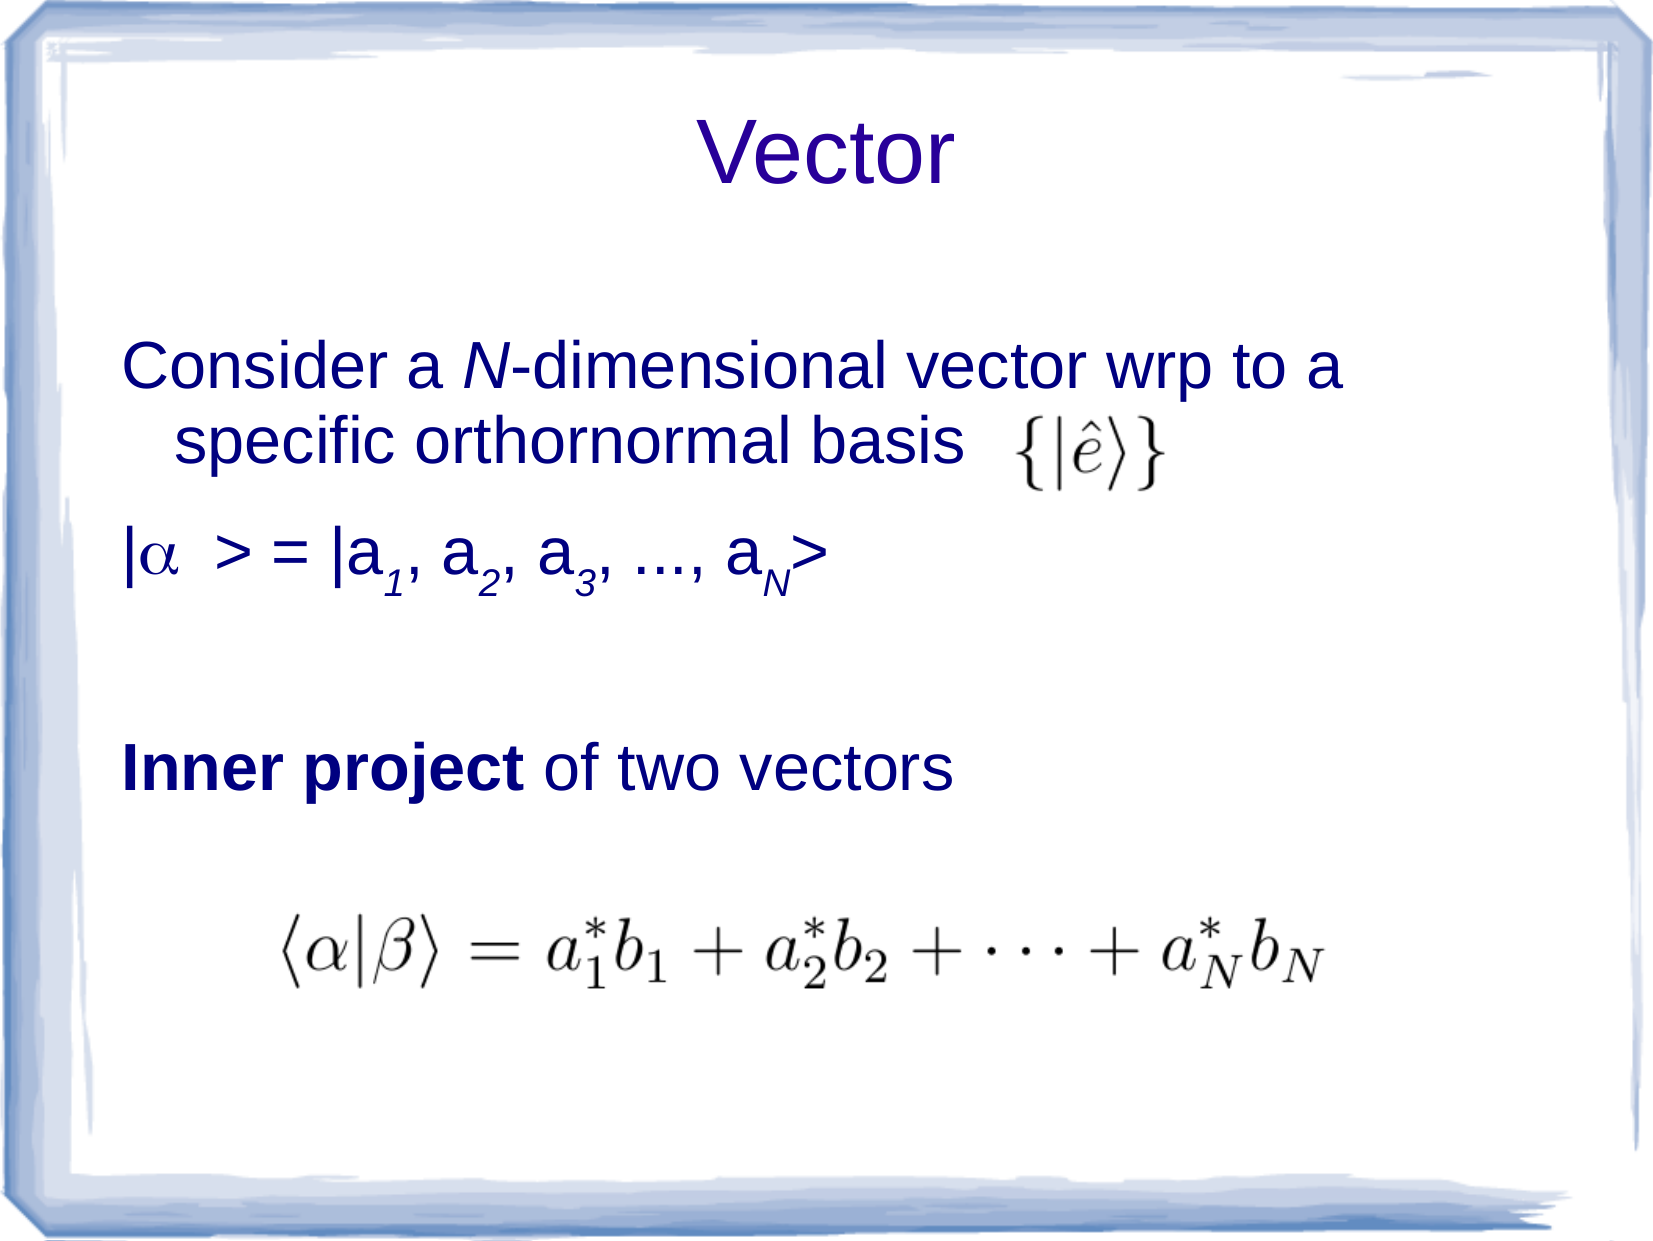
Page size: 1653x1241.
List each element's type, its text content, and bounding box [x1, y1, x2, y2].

title Vector [82, 49, 1571, 257]
list Consider a N-dimensional vector wrp to a specific orthornormal basis |a > = |a1, a2, a3, ..., aN> Inner project of two vectors [117, 324, 1571, 1144]
picture [0, 0, 1653, 1241]
chart [160, 469, 243, 664]
